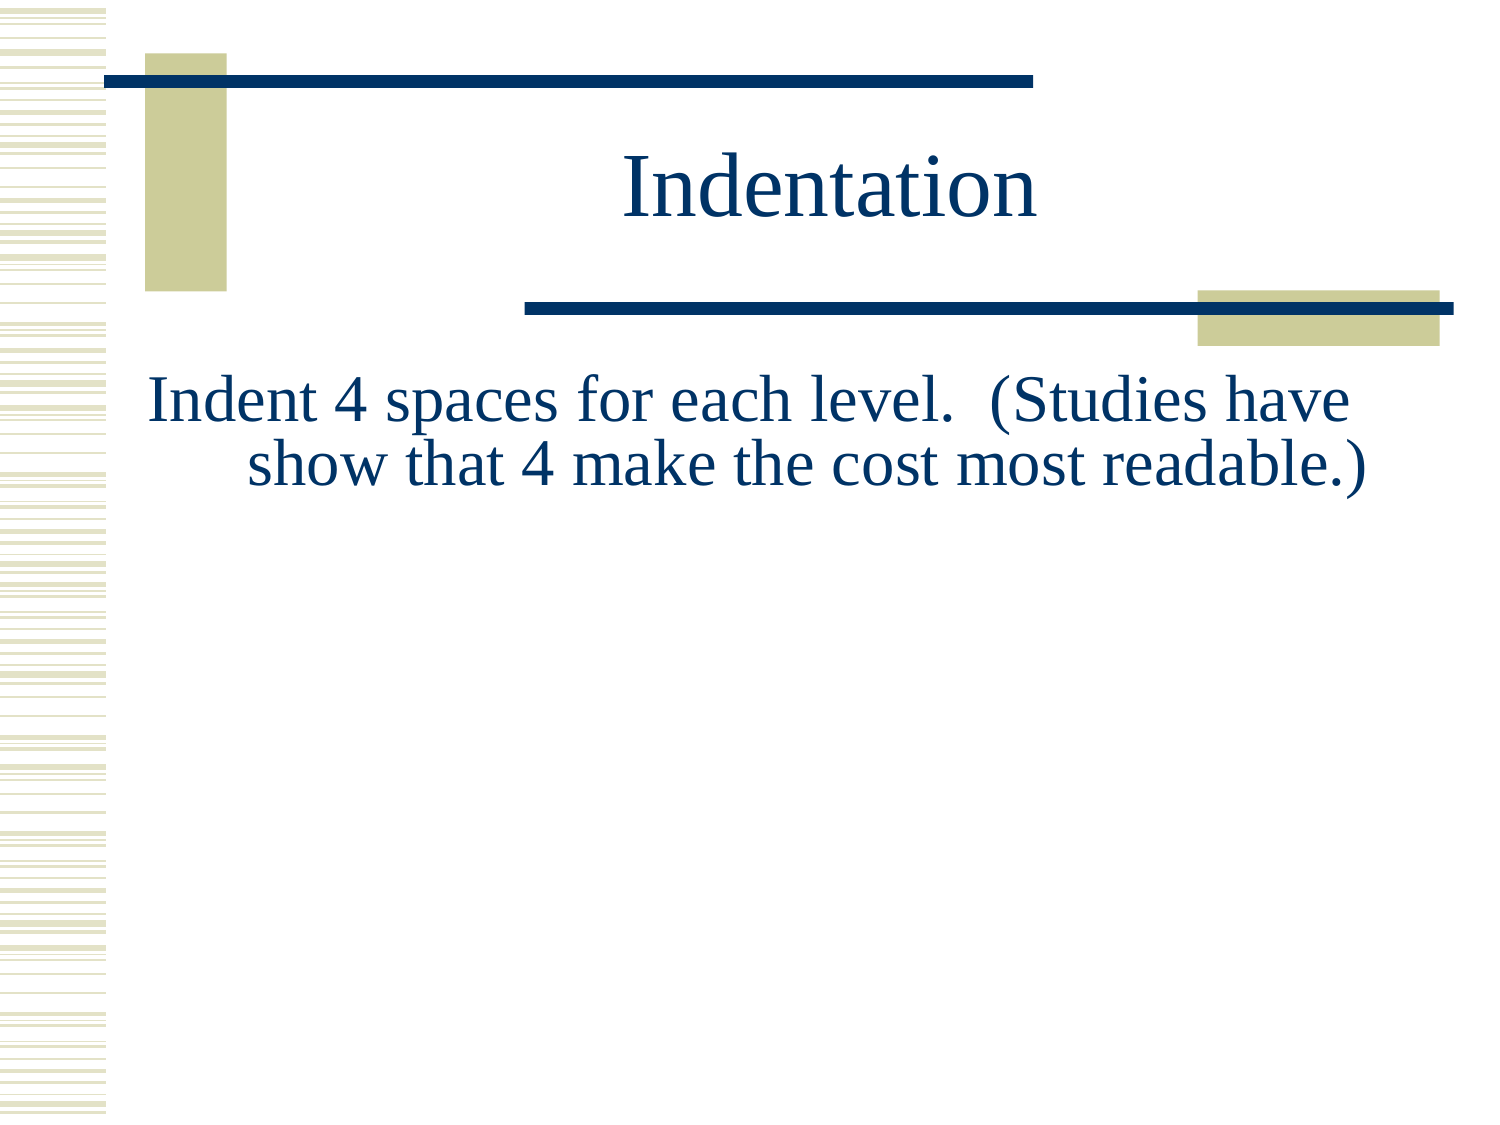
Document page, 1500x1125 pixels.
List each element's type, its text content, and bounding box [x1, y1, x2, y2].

list Indent 4 spaces for each level. (Studies have show that 4 make the cost most readable.) [132, 363, 1439, 1000]
title Indentation [225, 99, 1436, 288]
